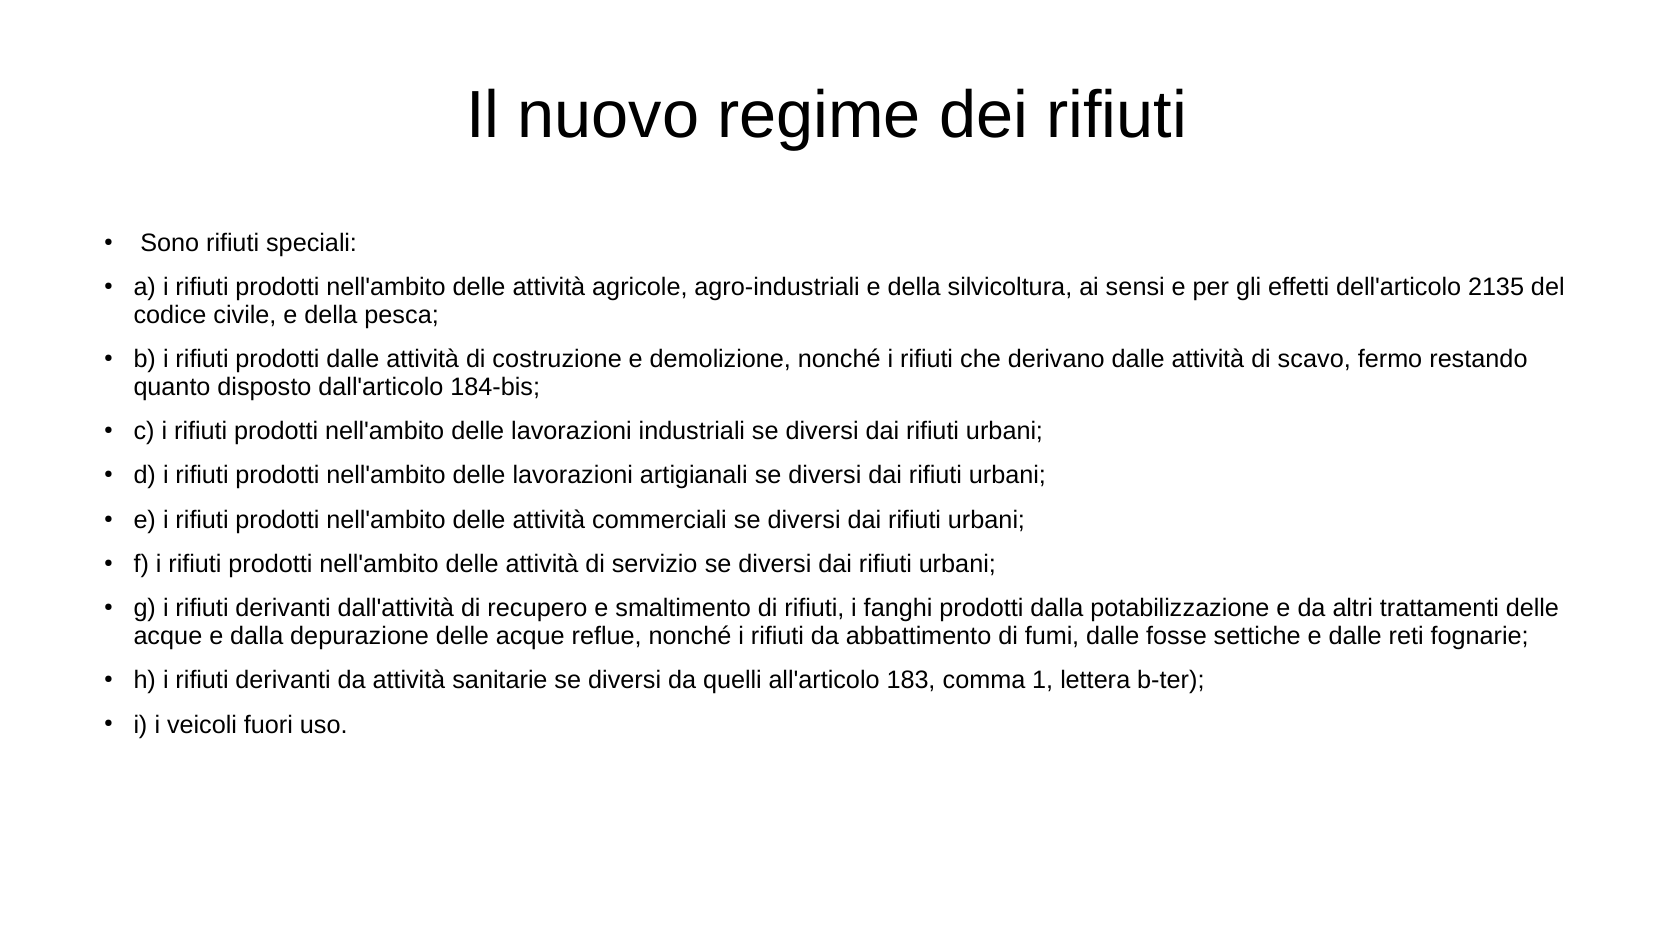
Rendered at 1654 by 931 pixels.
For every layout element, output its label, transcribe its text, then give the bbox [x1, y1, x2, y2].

list Sono rifiuti speciali: a) i rifiuti prodotti nell'ambito delle attività agricole, agro-industriali e della silvicoltura, ai sensi e per gli effetti dell'articolo 2135 del codice civile, e della pesca; b) i rifiuti prodotti dalle attività di costruzione e demolizione, nonché i rifiuti che derivano dalle attività di scavo, fermo restando quanto disposto dall'articolo 184-bis; c) i rifiuti prodotti nell'ambito delle lavorazioni industriali se diversi dai rifiuti urbani; d) i rifiuti prodotti nell'ambito delle lavorazioni artigianali se diversi dai rifiuti urbani; e) i rifiuti prodotti nell'ambito delle attività commerciali se diversi dai rifiuti urbani; f) i rifiuti prodotti nell'ambito delle attività di servizio se diversi dai rifiuti urbani; g) i rifiuti derivanti dall'attività di recupero e smaltimento di rifiuti, i fanghi prodotti dalla potabilizzazione e da altri trattamenti delle acque e dalla depurazione delle acque reflue, nonché i rifiuti da abbattimento di fumi, dalle fosse settiche e dalle reti fognarie; h) i rifiuti derivanti da attività sanitarie se diversi da quelli all'articolo 183, comma 1, lettera b-ter); i) i veicoli fuori uso. [94, 228, 1583, 768]
title Il nuovo regime dei rifiuti [82, 37, 1571, 193]
